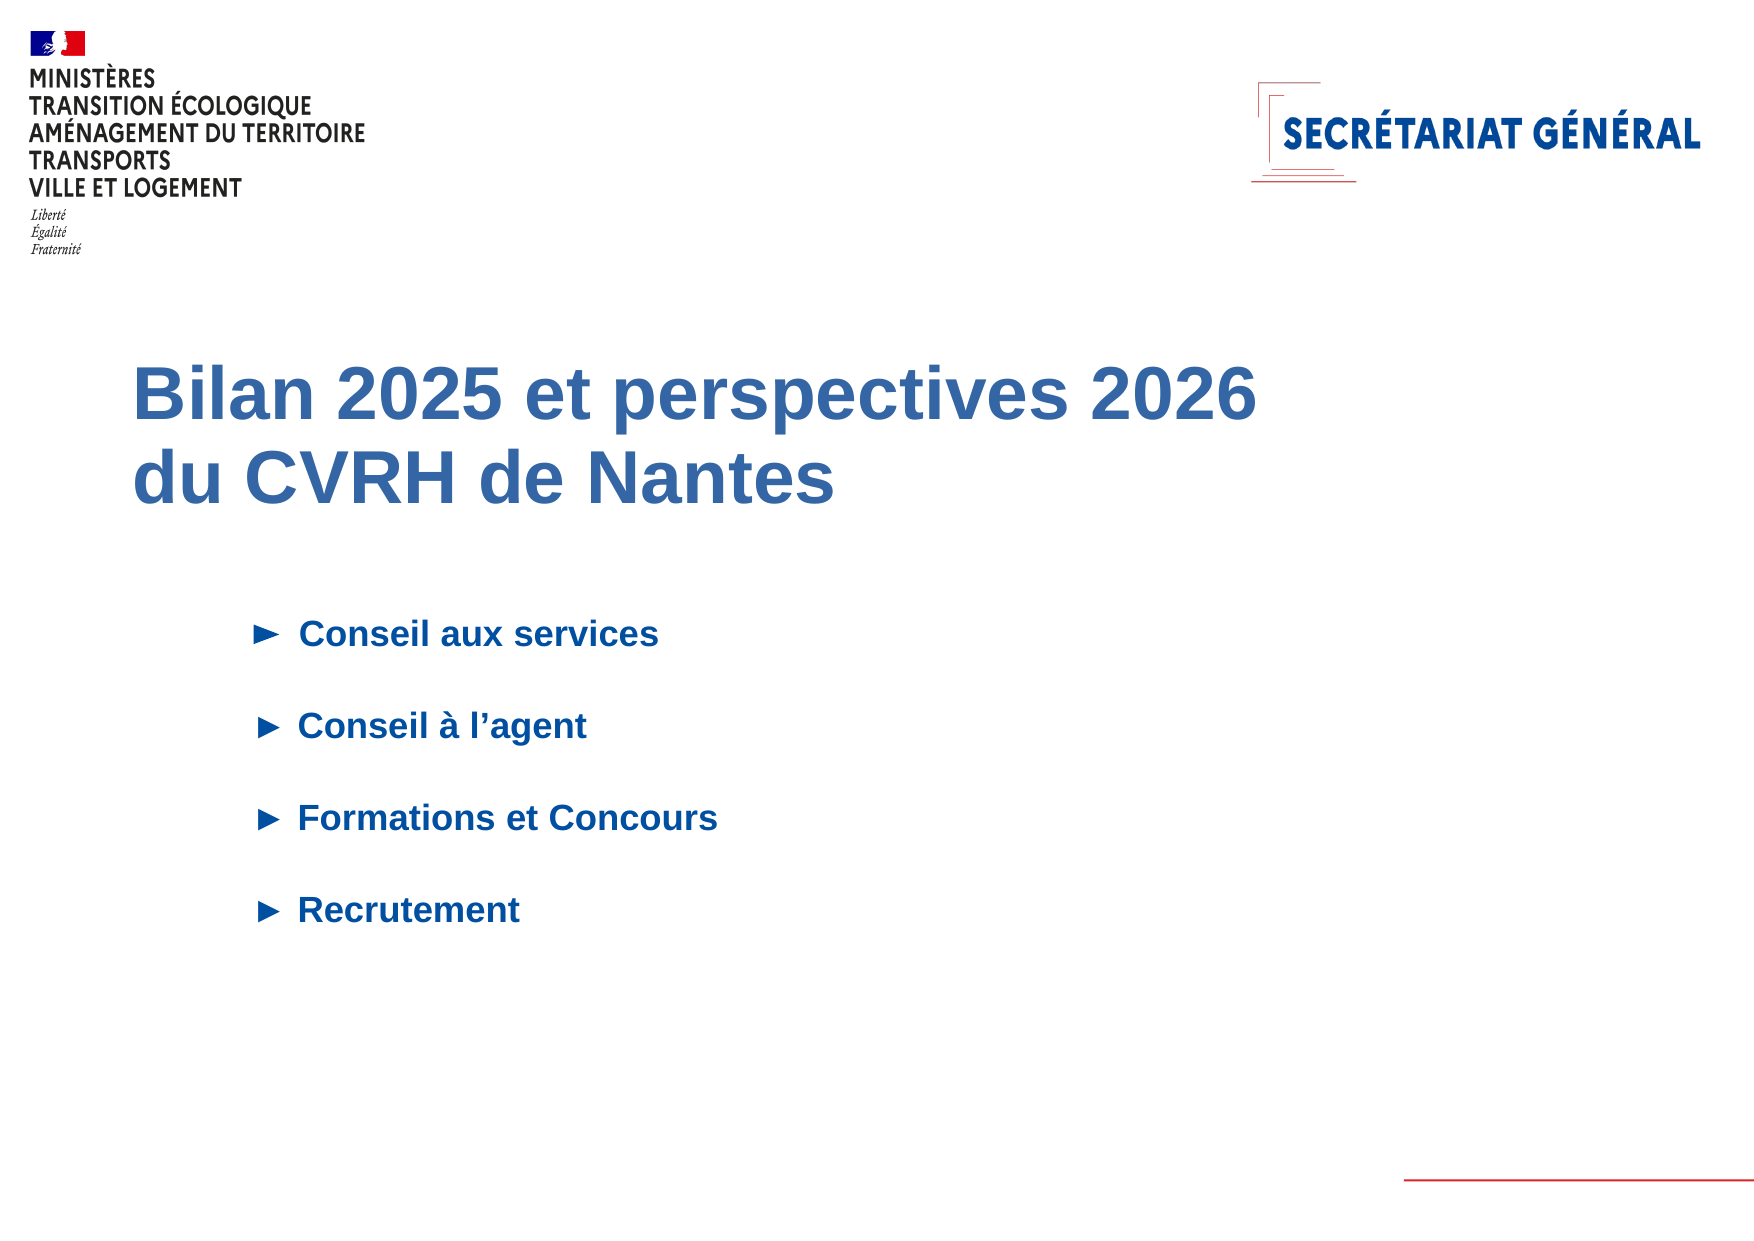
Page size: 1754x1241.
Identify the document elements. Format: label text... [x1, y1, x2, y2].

picture [1230, 56, 1717, 204]
picture [11, 6, 384, 279]
text_box Bilan 2025 et perspectives 2026 du CVRH de Nantes [118, 343, 1684, 443]
text_box ► Conseil aux services ► Conseil à l’agent ► Formations et Concours ► Recrutement [236, 561, 1079, 1084]
